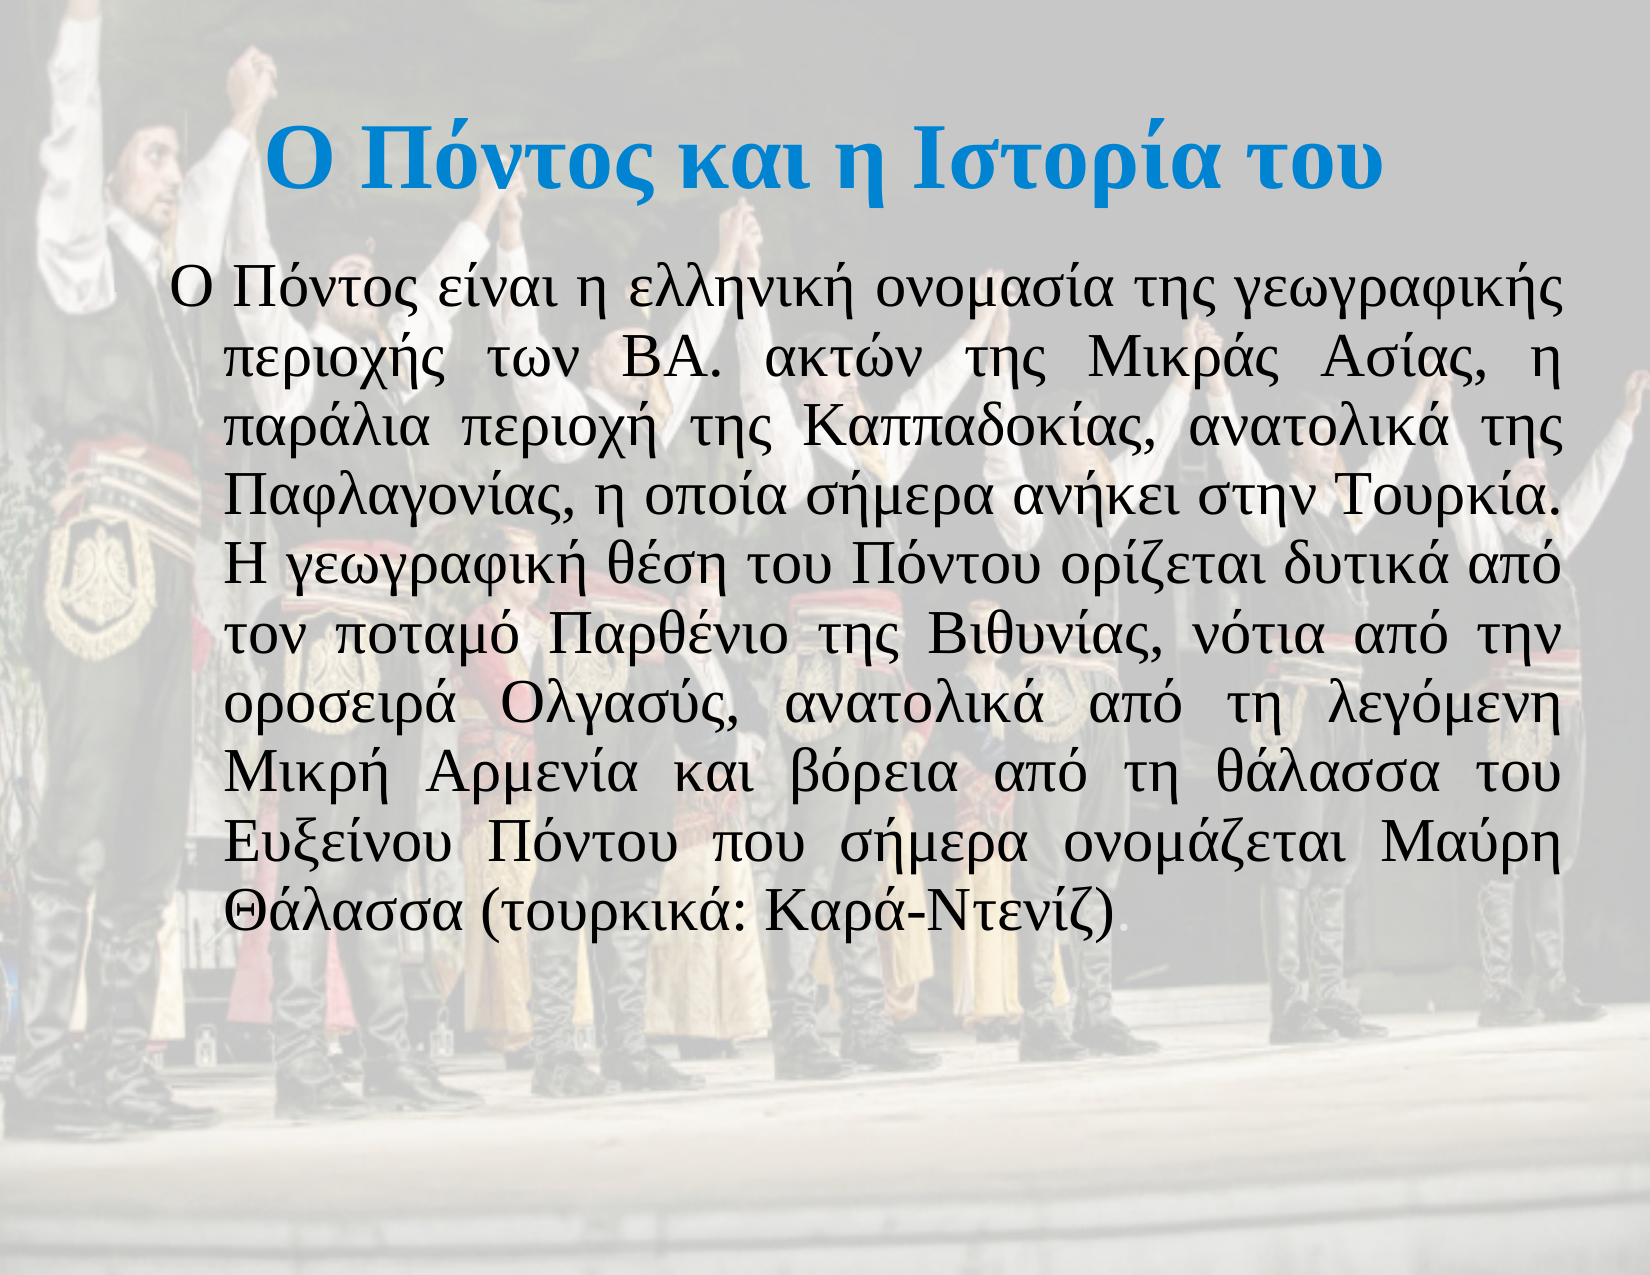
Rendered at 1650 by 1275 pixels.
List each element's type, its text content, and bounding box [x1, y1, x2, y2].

picture [0, 0, 1650, 1275]
title Ο Πόντος και η Ιστορία του [82, 50, 1568, 264]
list Ο Πόντος είναι η ελληνική ονομασία της γεωγραφικής περιοχής των ΒΑ. ακτών της Μικράς Ασίας, η παράλια περιοχή της Καππαδοκίας, ανατολικά της Παφλαγονίας, η οποία σήμερα ανήκει στην Τουρκία. Η γεωγραφική θέση του Πόντου ορίζεται δυτικά από τον ποταμό Παρθένιο της Βιθυνίας, νότια από την οροσειρά Ολγασύς, ανατολικά από τη λεγόμενη Μικρή Αρμενία και βόρεια από τη θάλασσα του Ευξείνου Πόντου που σήμερα ονομάζεται Μαύρη Θάλασσα (τουρκικά: Καρά-Ντενίζ). [80, 251, 1565, 1120]
